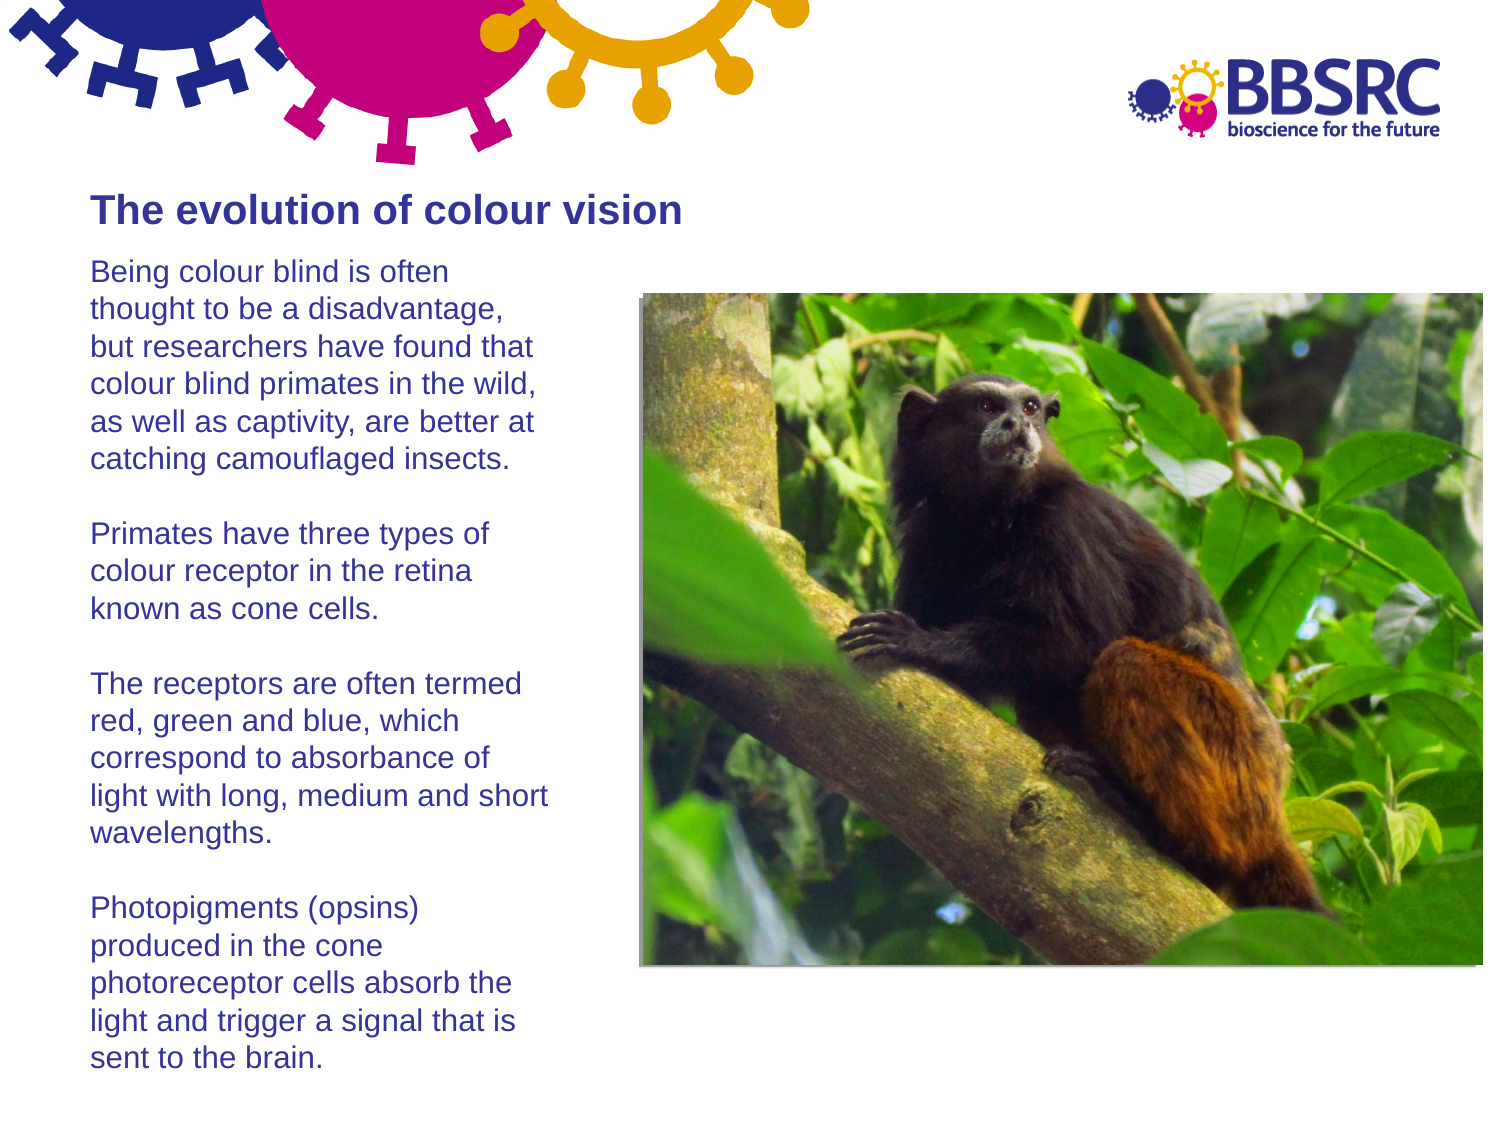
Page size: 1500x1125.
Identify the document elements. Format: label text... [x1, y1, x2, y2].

title The evolution of colour vision [75, 172, 727, 291]
list Being colour blind is often thought to be a disadvantage, but researchers have found that colour blind primates in the wild, as well as captivity, are better at catching camouflaged insects. Primates have three types of colour receptor in the retina known as cone cells. The receptors are often termed red, green and blue, which correspond to absorbance of light with long, medium and short wavelengths. Photopigments (opsins) produced in the cone photoreceptor cells absorb the light and trigger a signal that is sent to the brain. [75, 243, 569, 1095]
picture [643, 293, 1483, 965]
